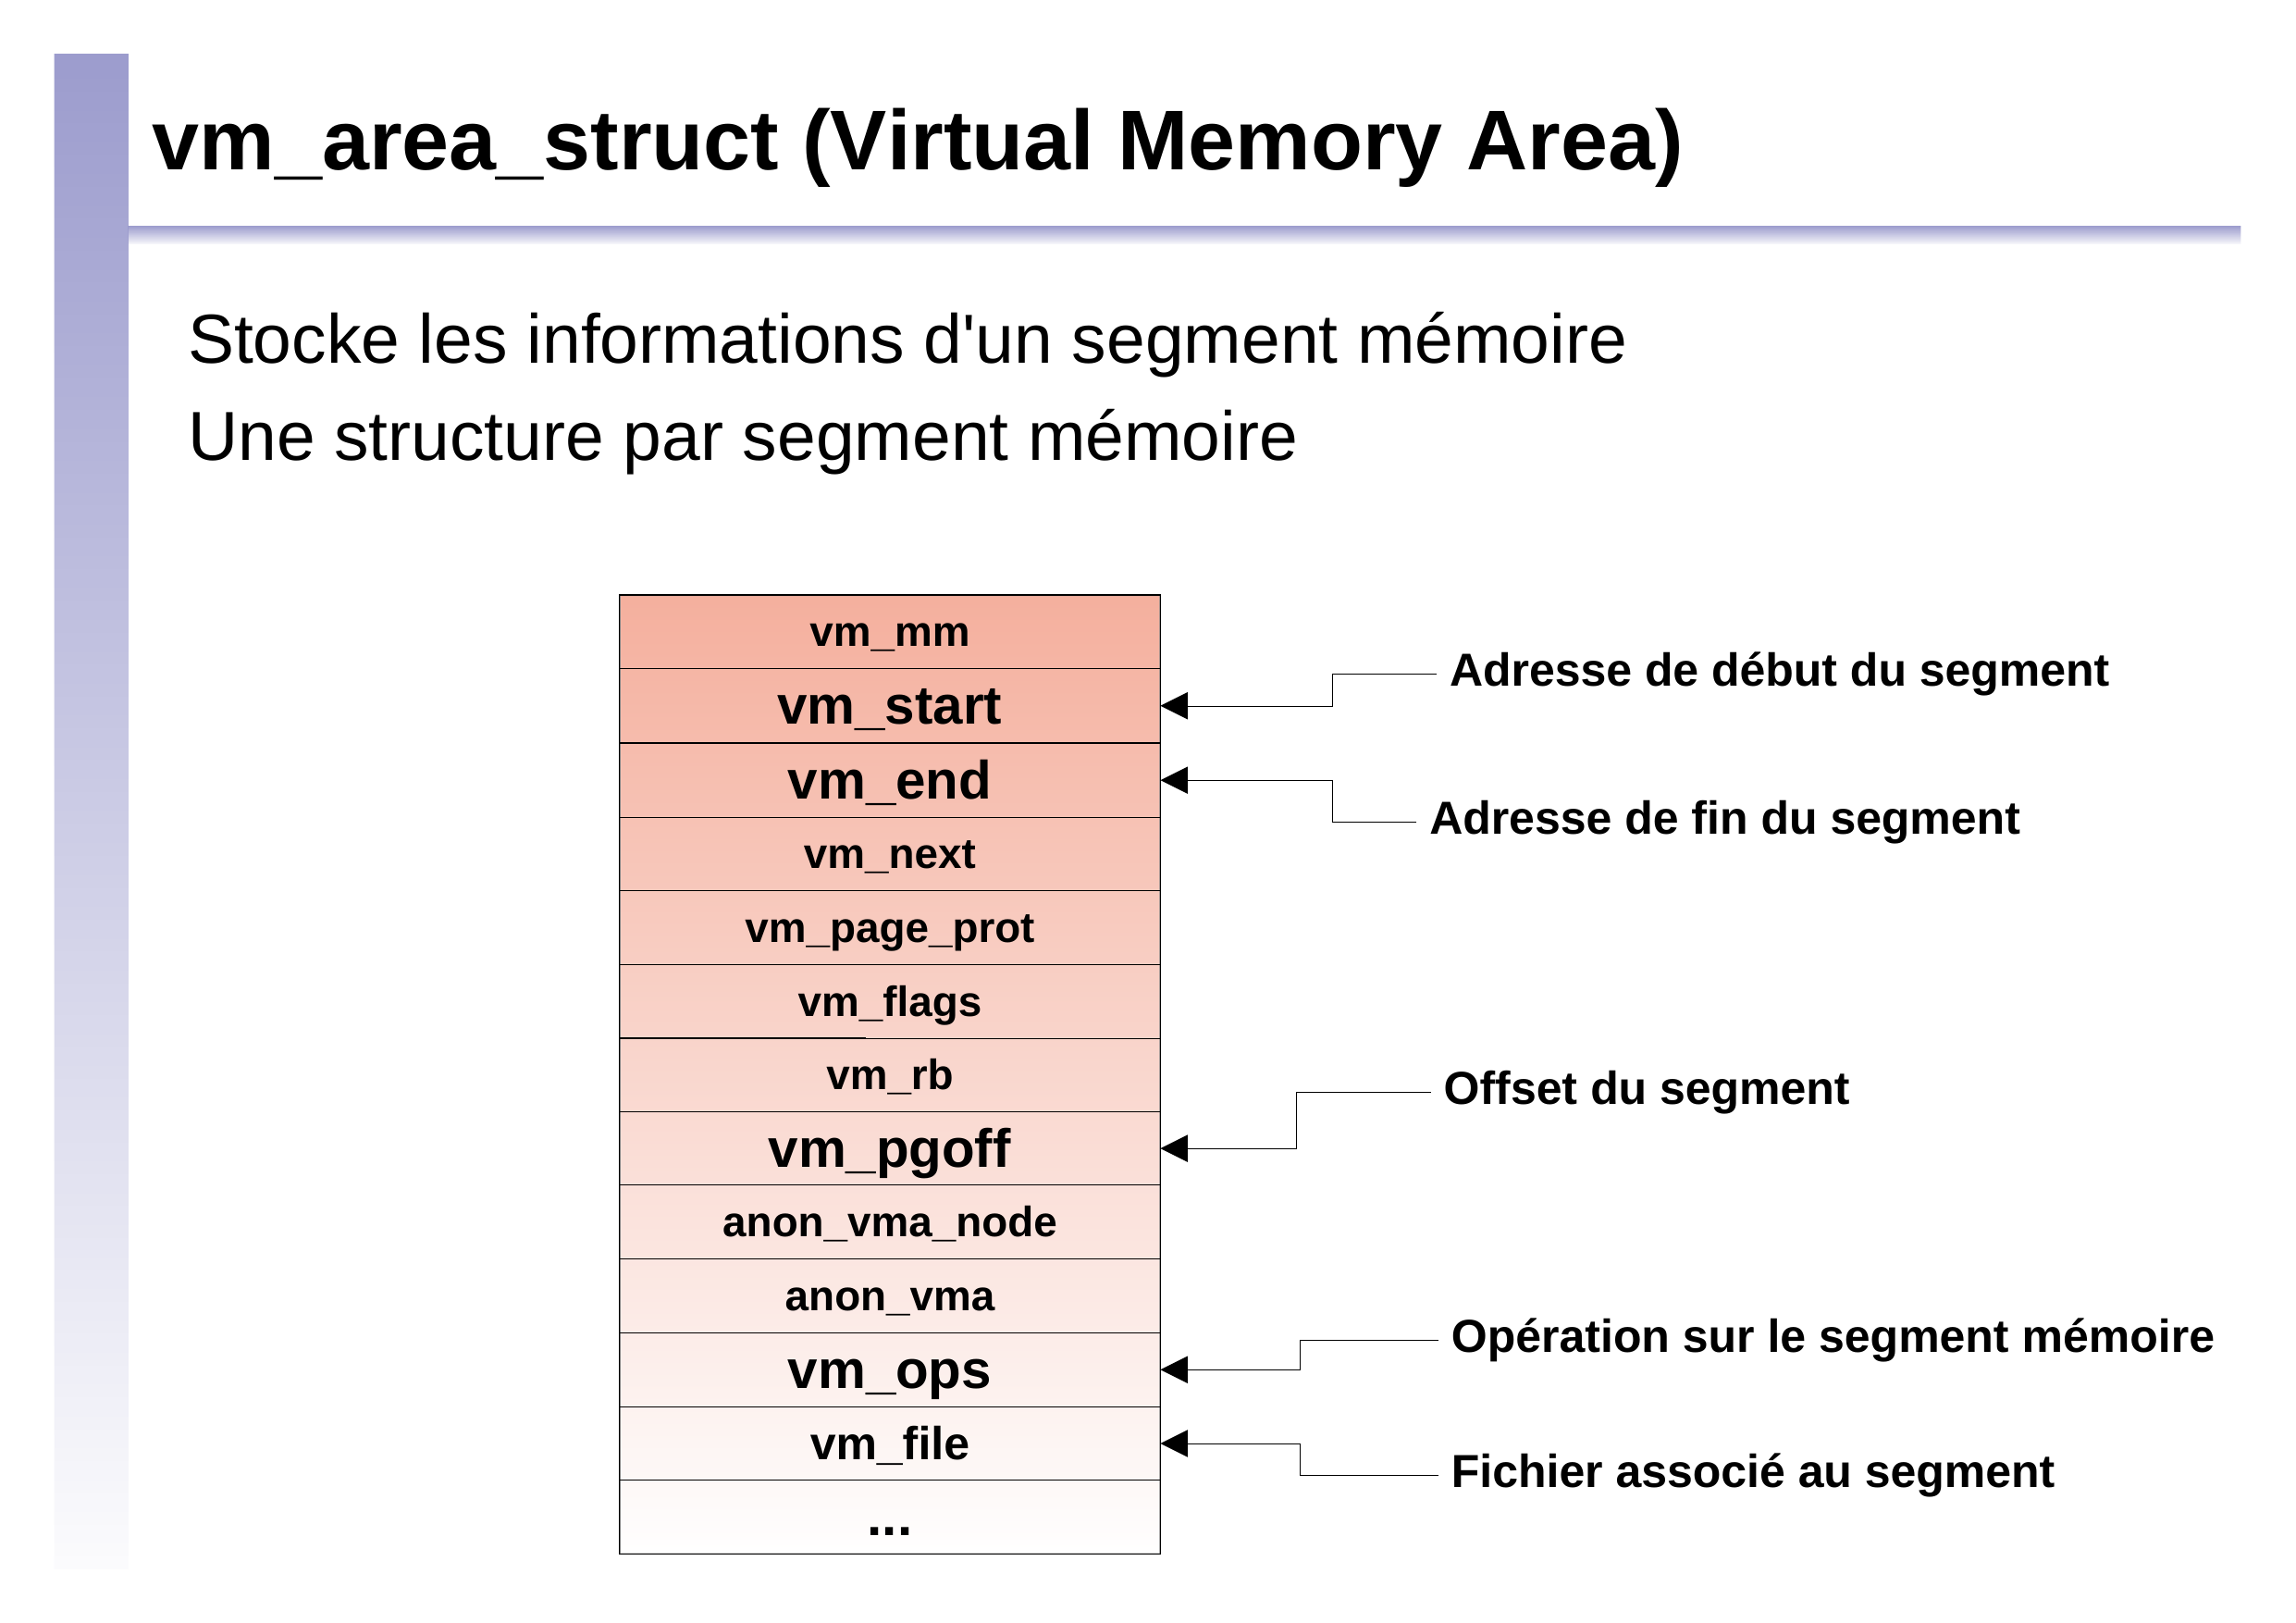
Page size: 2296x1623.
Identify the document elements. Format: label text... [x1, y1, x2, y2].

text_box vm_start [619, 668, 1161, 743]
text_box Adresse de début du segment [1437, 644, 2110, 704]
text_box vm_ops [619, 1332, 1161, 1406]
text_box vm_rb [619, 1038, 1161, 1111]
text_box vm_next [619, 817, 1161, 890]
text_box vm_flags [619, 964, 1161, 1038]
text_box vm_page_prot [619, 890, 1161, 964]
title vm_area_struct (Virtual Memory Area) [152, 54, 2241, 227]
text_box anon_vma [619, 1258, 1161, 1332]
text_box vm_end [619, 743, 1161, 817]
text_box Adresse de fin du segment [1416, 791, 2021, 852]
text_box vm_mm [619, 594, 1161, 668]
text_box vm_pgoff [619, 1111, 1161, 1184]
text_box anon_vma_node [619, 1184, 1161, 1258]
text_box Opération sur le segment mémoire [1438, 1309, 2216, 1370]
text_box ... [619, 1481, 1161, 1555]
text_box Offset du segment [1430, 1062, 1851, 1122]
text_box Fichier associé au segment [1438, 1444, 2056, 1505]
text_box vm_file [619, 1406, 1161, 1481]
list Stocke les informations d'un segment mémoire Une structure par segment mémoire [177, 300, 2168, 1568]
